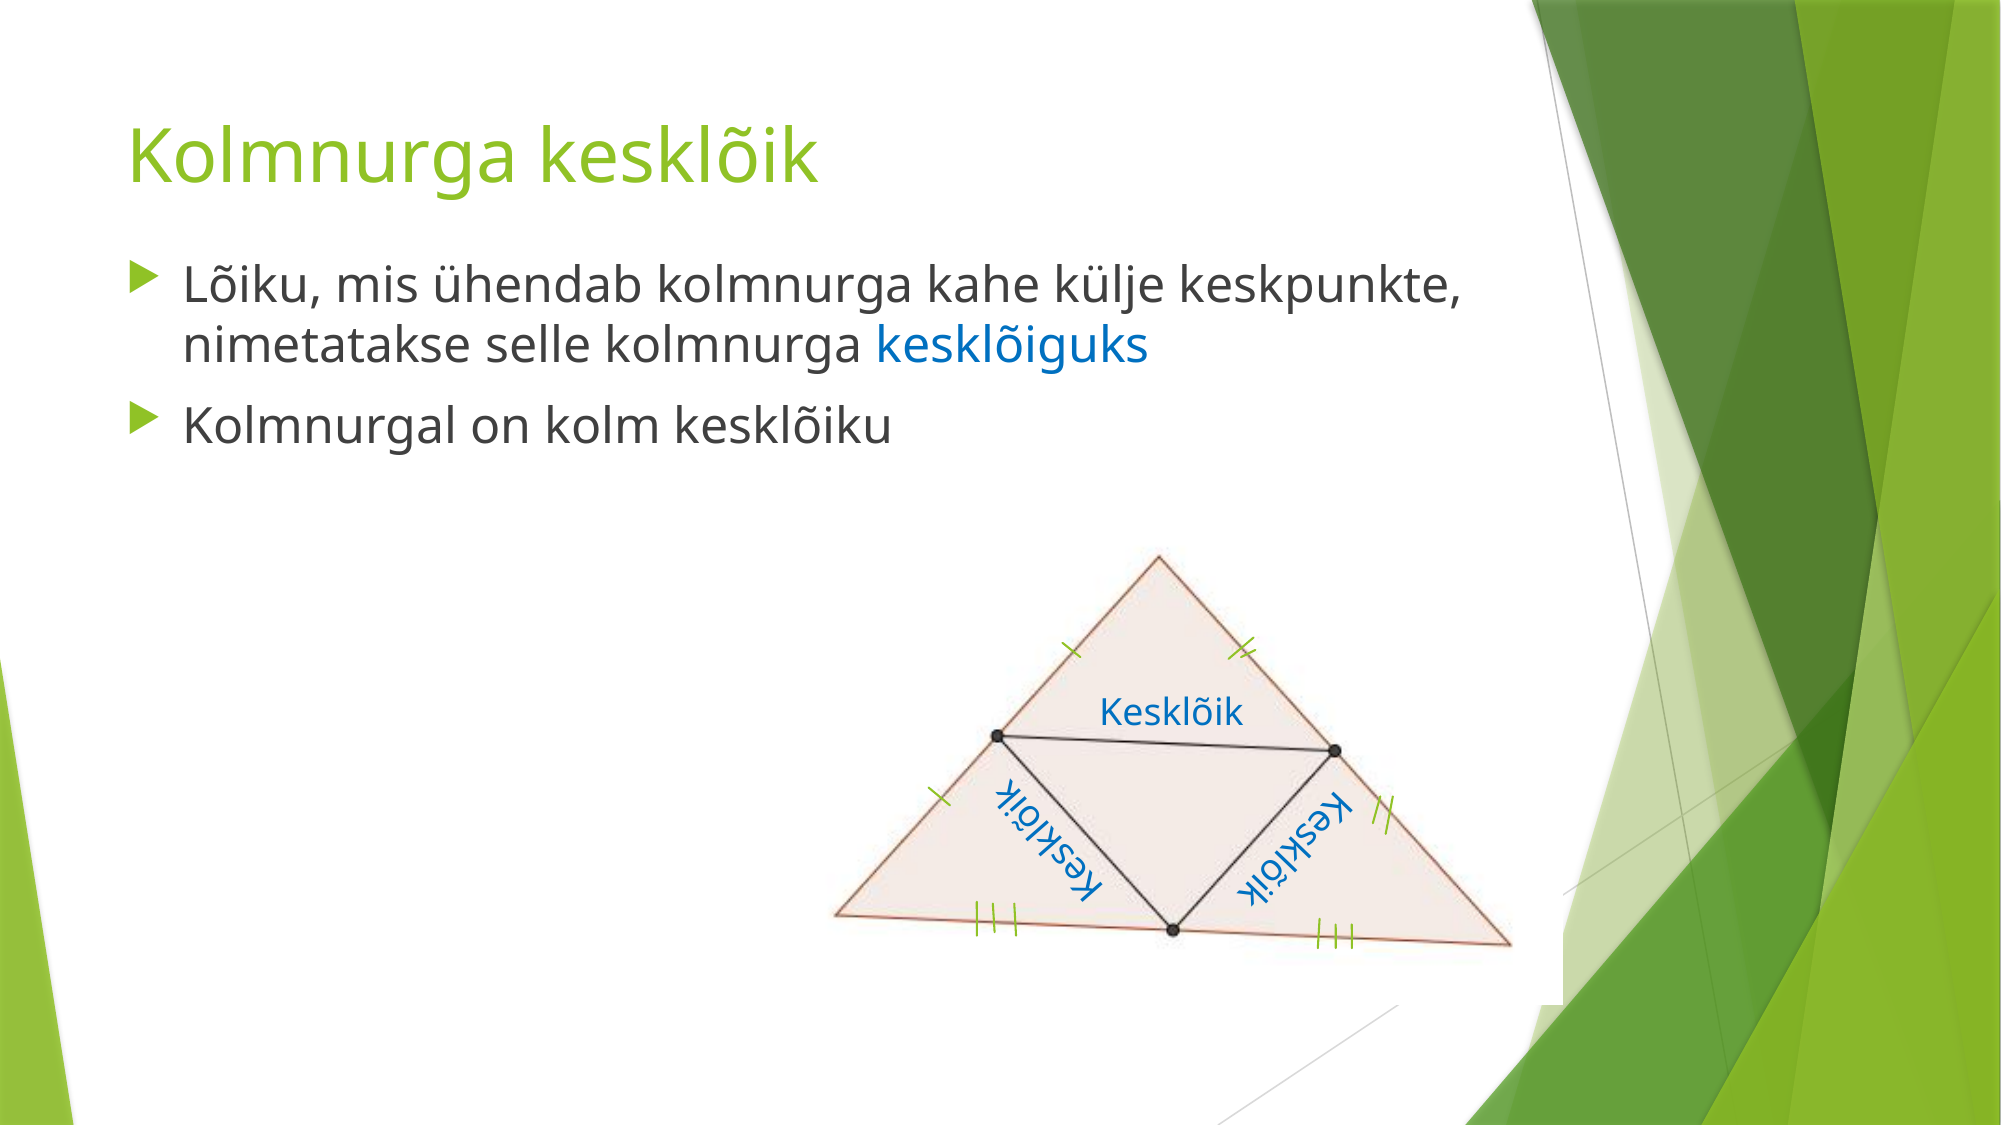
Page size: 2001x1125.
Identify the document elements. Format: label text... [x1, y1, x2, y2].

text_box Kesklõik [1214, 768, 1379, 936]
text_box Kesklõik [1084, 680, 1259, 740]
text_box Kesklõik [966, 758, 1127, 929]
title Kolmnurga kesklõik [111, 100, 1522, 244]
picture [769, 518, 1563, 1005]
list Lõiku, mis ühendab kolmnurga kahe külje keskpunkte, nimetatakse selle kolmnurga kesklõiguks Kolmnurgal on kolm kesklõiku [111, 244, 1522, 882]
